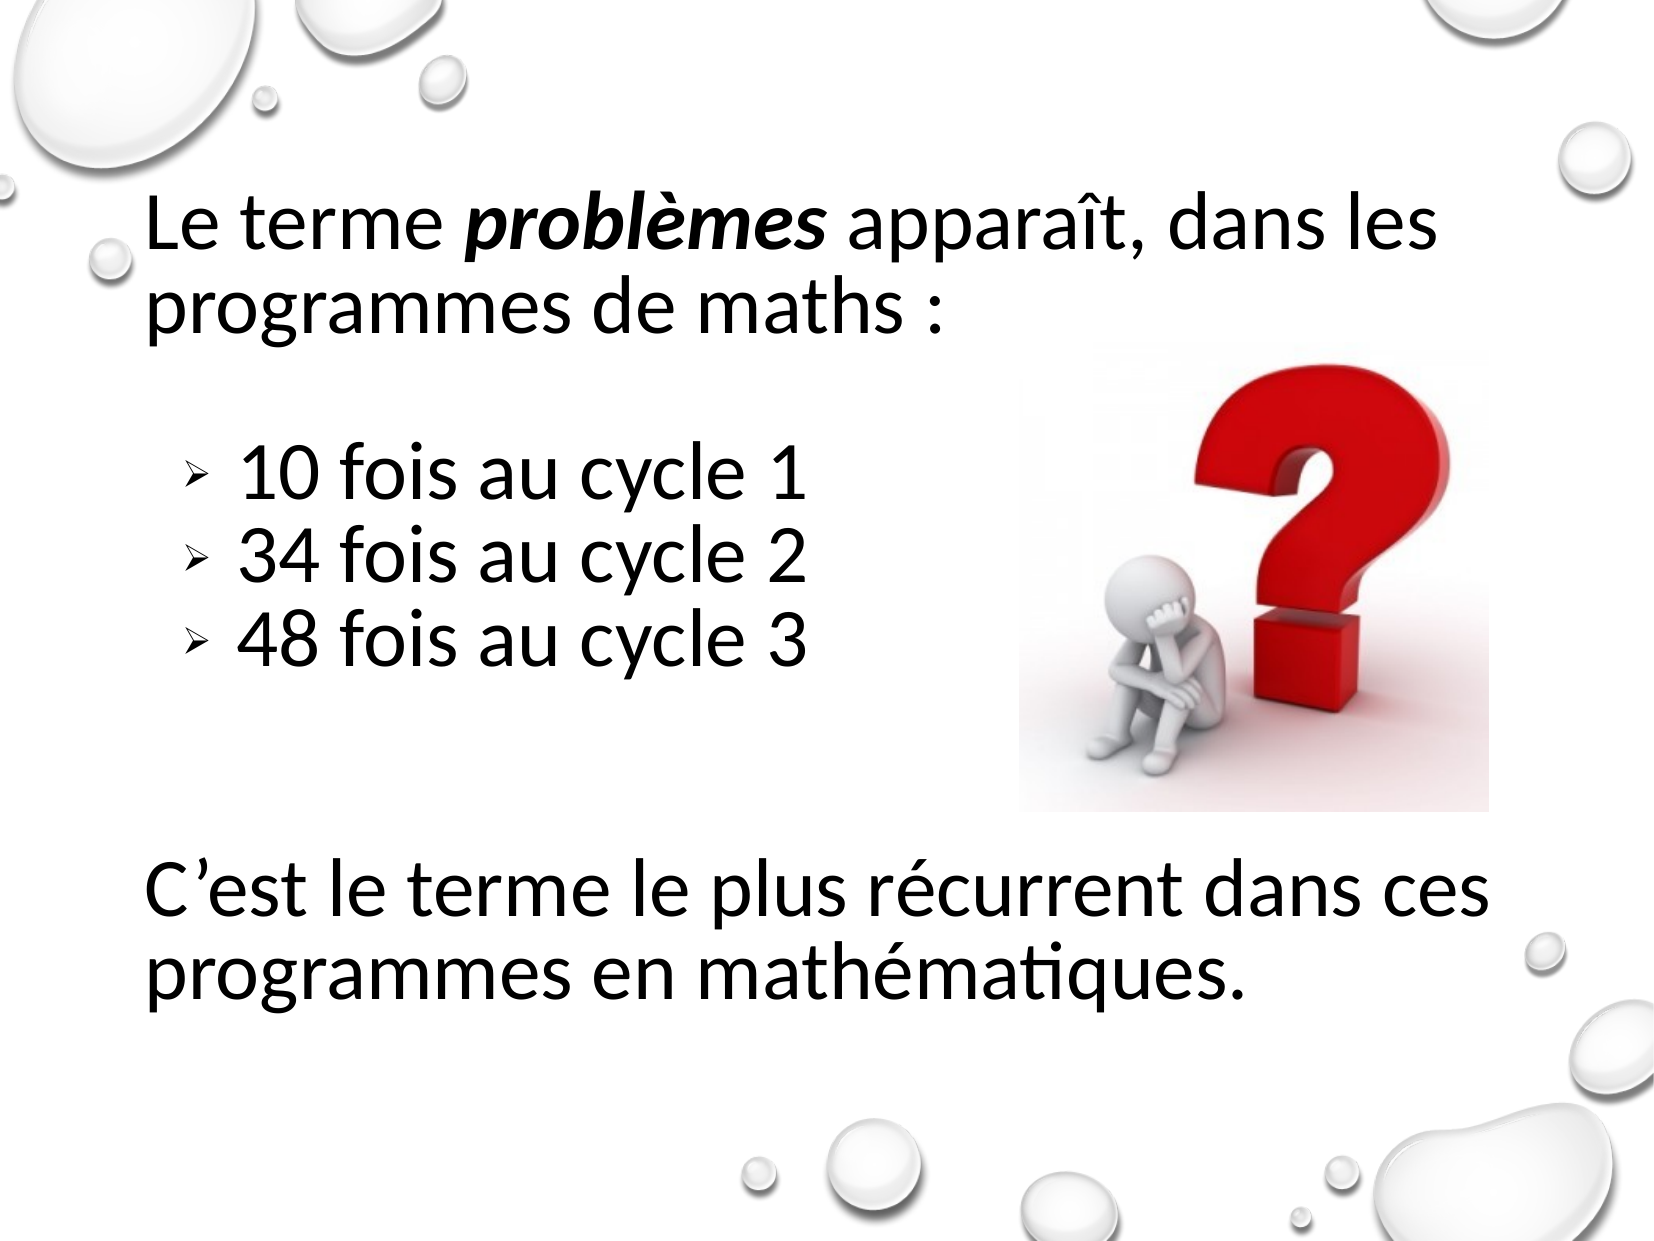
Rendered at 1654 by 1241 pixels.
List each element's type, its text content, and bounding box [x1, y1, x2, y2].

picture [0, 0, 1654, 1241]
text_box Le terme problèmes apparaît, dans les programmes de maths : 10 fois au cycle 1 34 fois au cycle 2 48 fois au cycle 3 C’est le terme le plus récurrent dans ces programmes en mathématiques. [129, 180, 1583, 1028]
